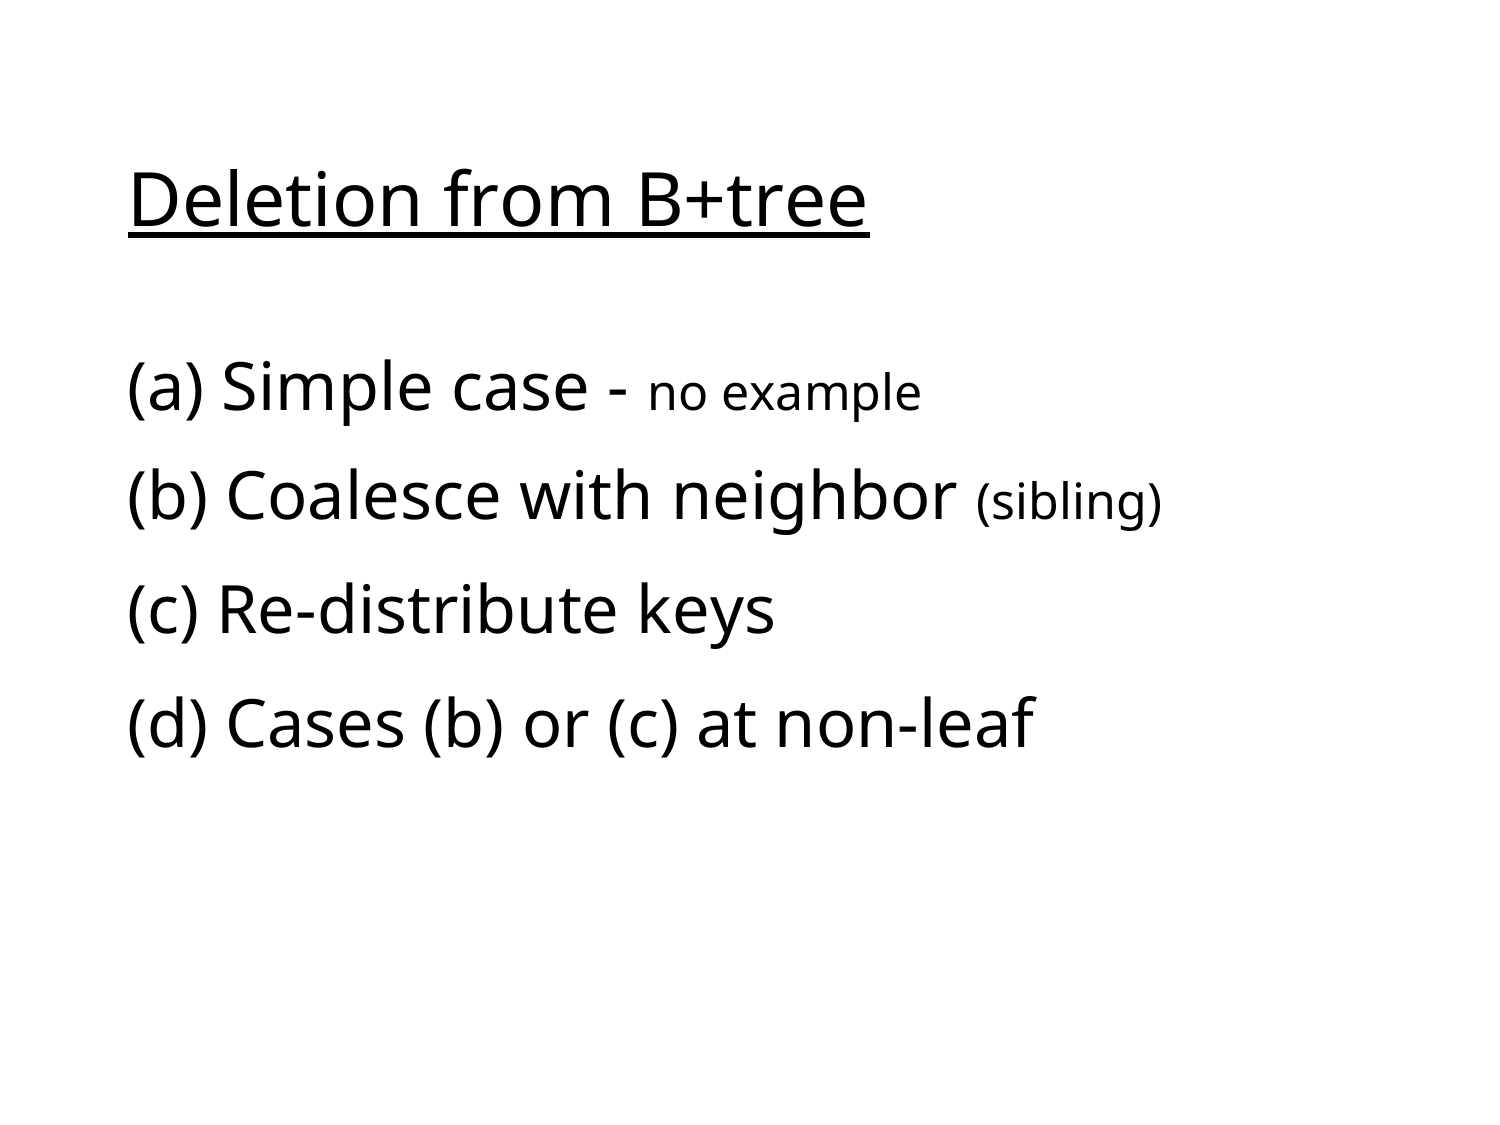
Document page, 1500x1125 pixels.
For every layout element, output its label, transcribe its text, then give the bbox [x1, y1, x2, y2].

list (a) Simple case - no example (b) Coalesce with neighbor (sibling) (c) Re-distribute keys (d) Cases (b) or (c) at non-leaf [112, 324, 1388, 1000]
title Deletion from B+tree [112, 99, 1388, 288]
